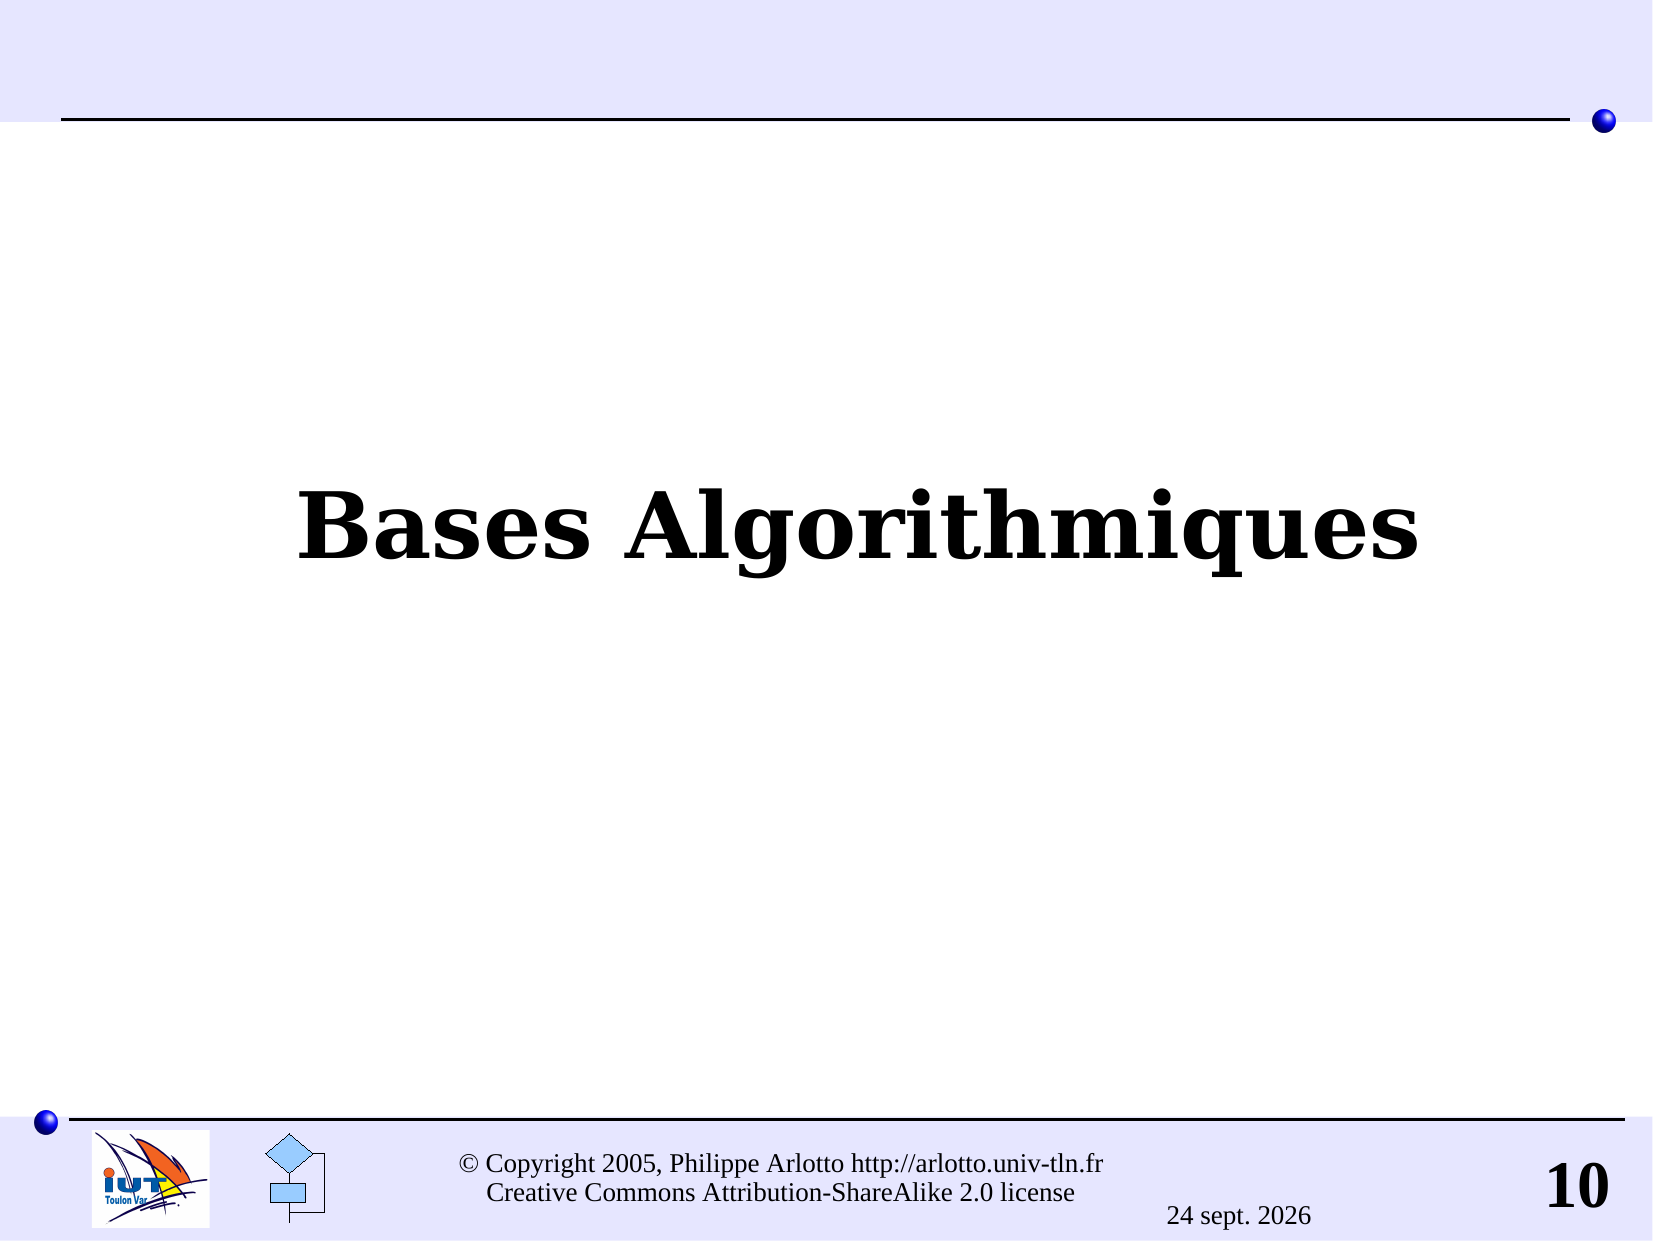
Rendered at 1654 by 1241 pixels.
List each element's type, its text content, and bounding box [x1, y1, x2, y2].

text_box Bases Algorithmiques [295, 472, 1424, 581]
